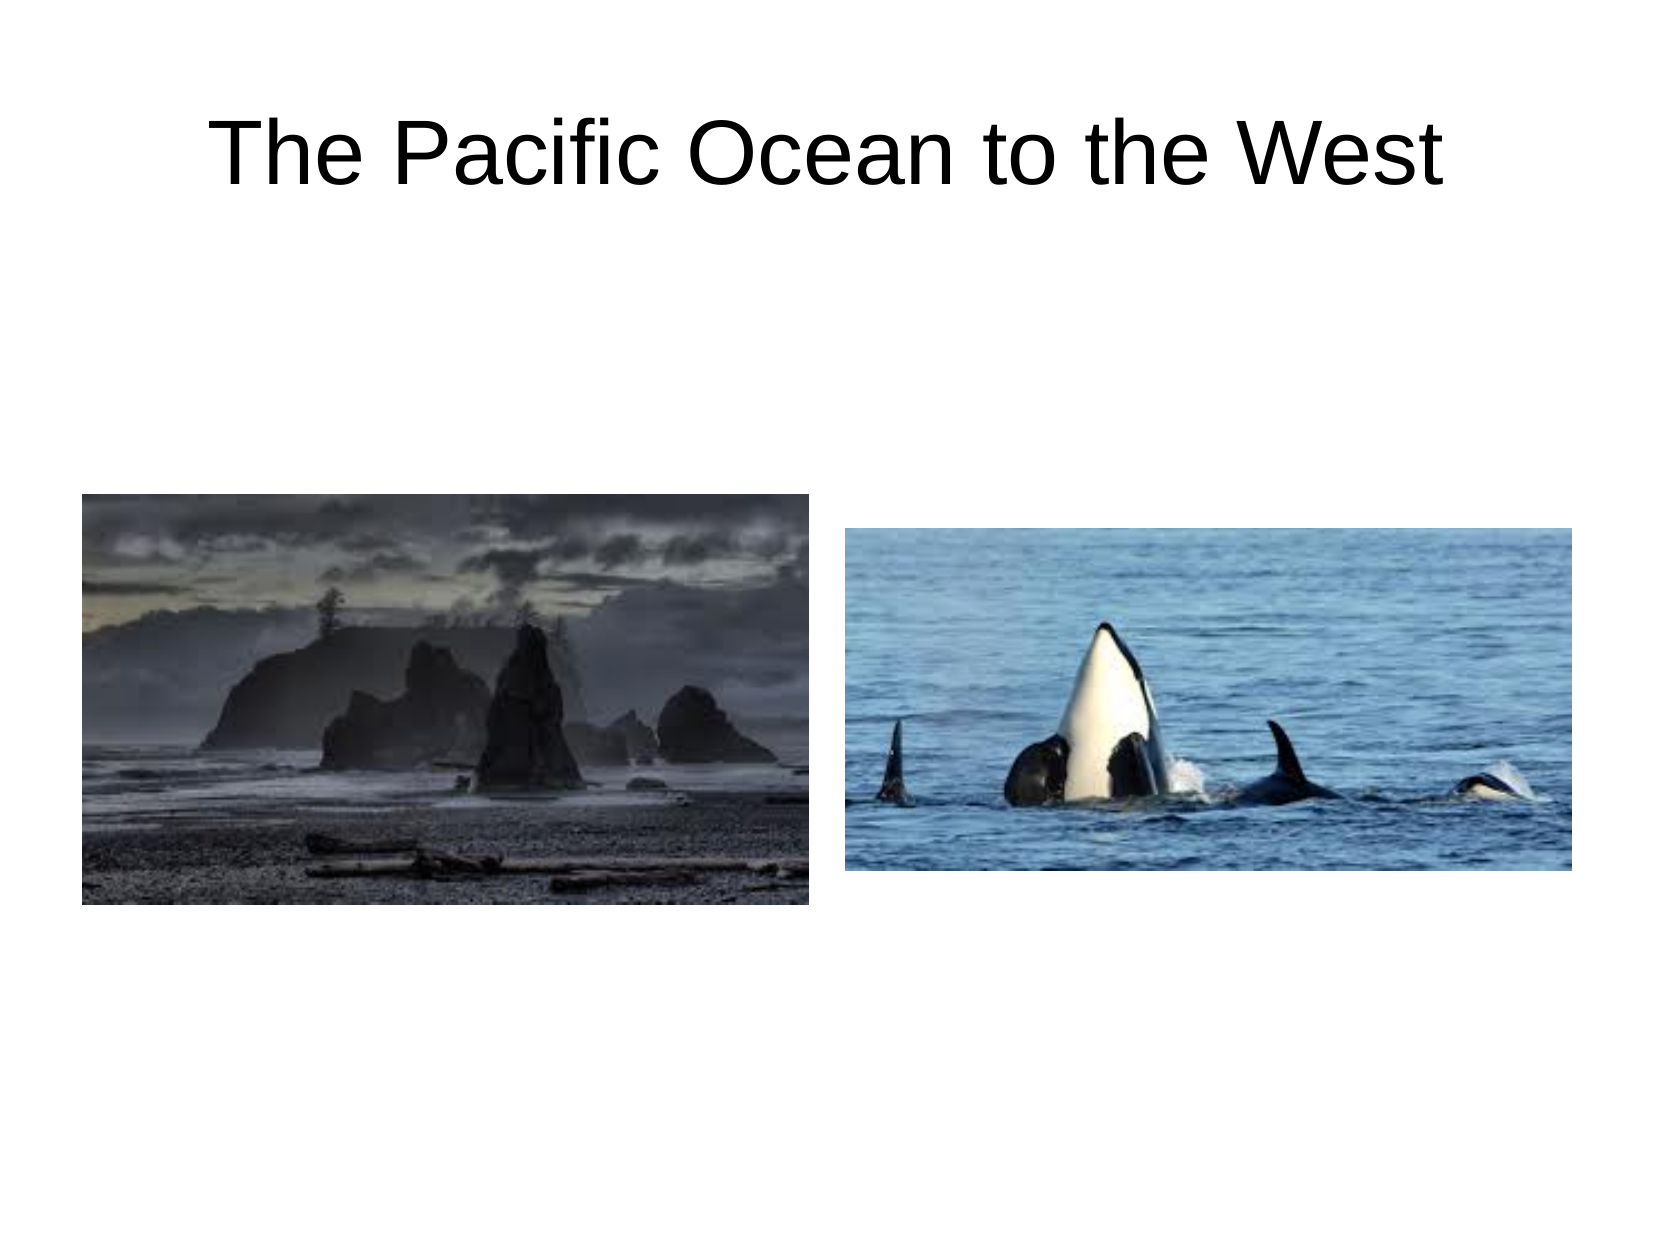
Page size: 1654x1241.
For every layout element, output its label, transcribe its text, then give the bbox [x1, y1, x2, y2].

title The Pacific Ocean to the West [82, 49, 1571, 257]
picture [845, 528, 1572, 871]
picture [82, 494, 809, 905]
